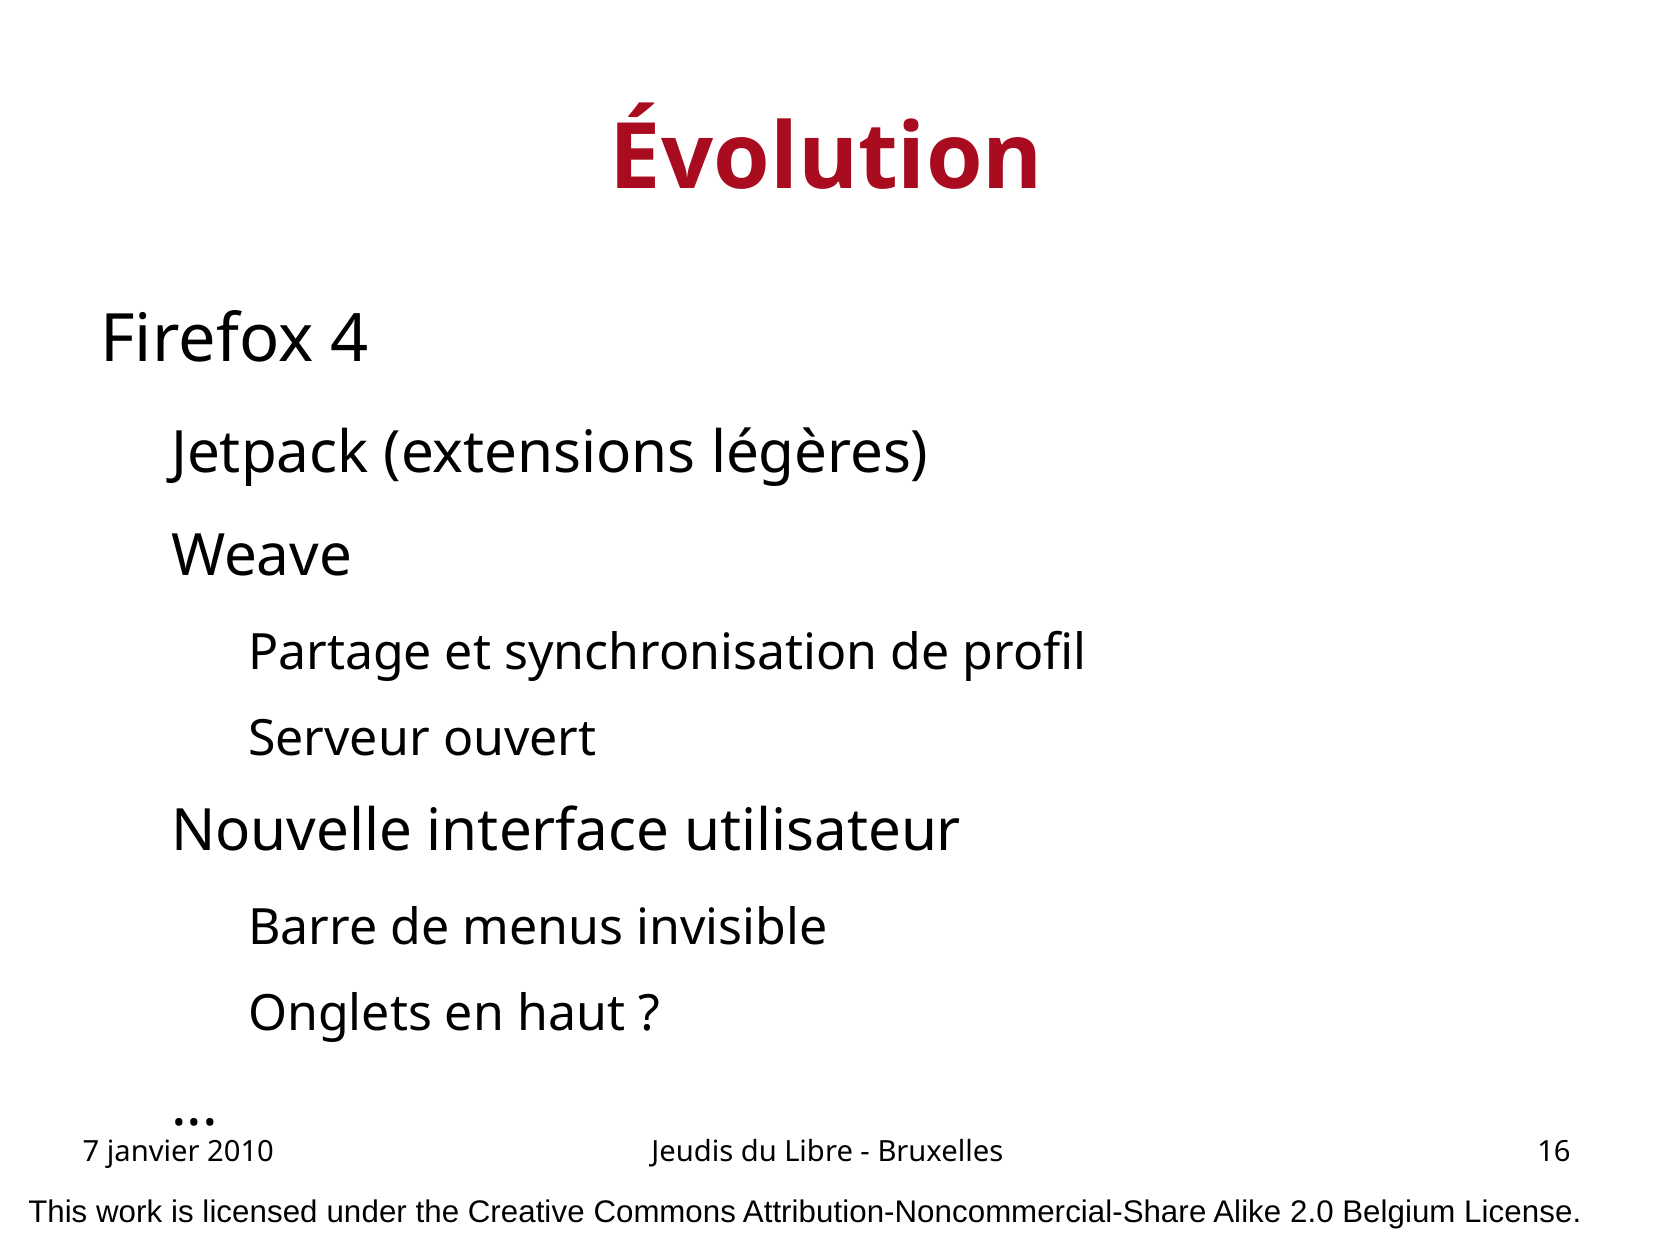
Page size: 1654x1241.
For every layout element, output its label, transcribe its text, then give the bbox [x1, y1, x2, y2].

list Firefox 4 Jetpack (extensions légères) Weave Partage et synchronisation de profil Serveur ouvert Nouvelle interface utilisateur Barre de menus invisible Onglets en haut ? ... [82, 290, 1571, 1094]
text_box This work is licensed under the Creative Commons Attribution-Noncommercial-Share Alike 2.0 Belgium License. [13, 1187, 1654, 1241]
title Évolution [82, 56, 1571, 250]
